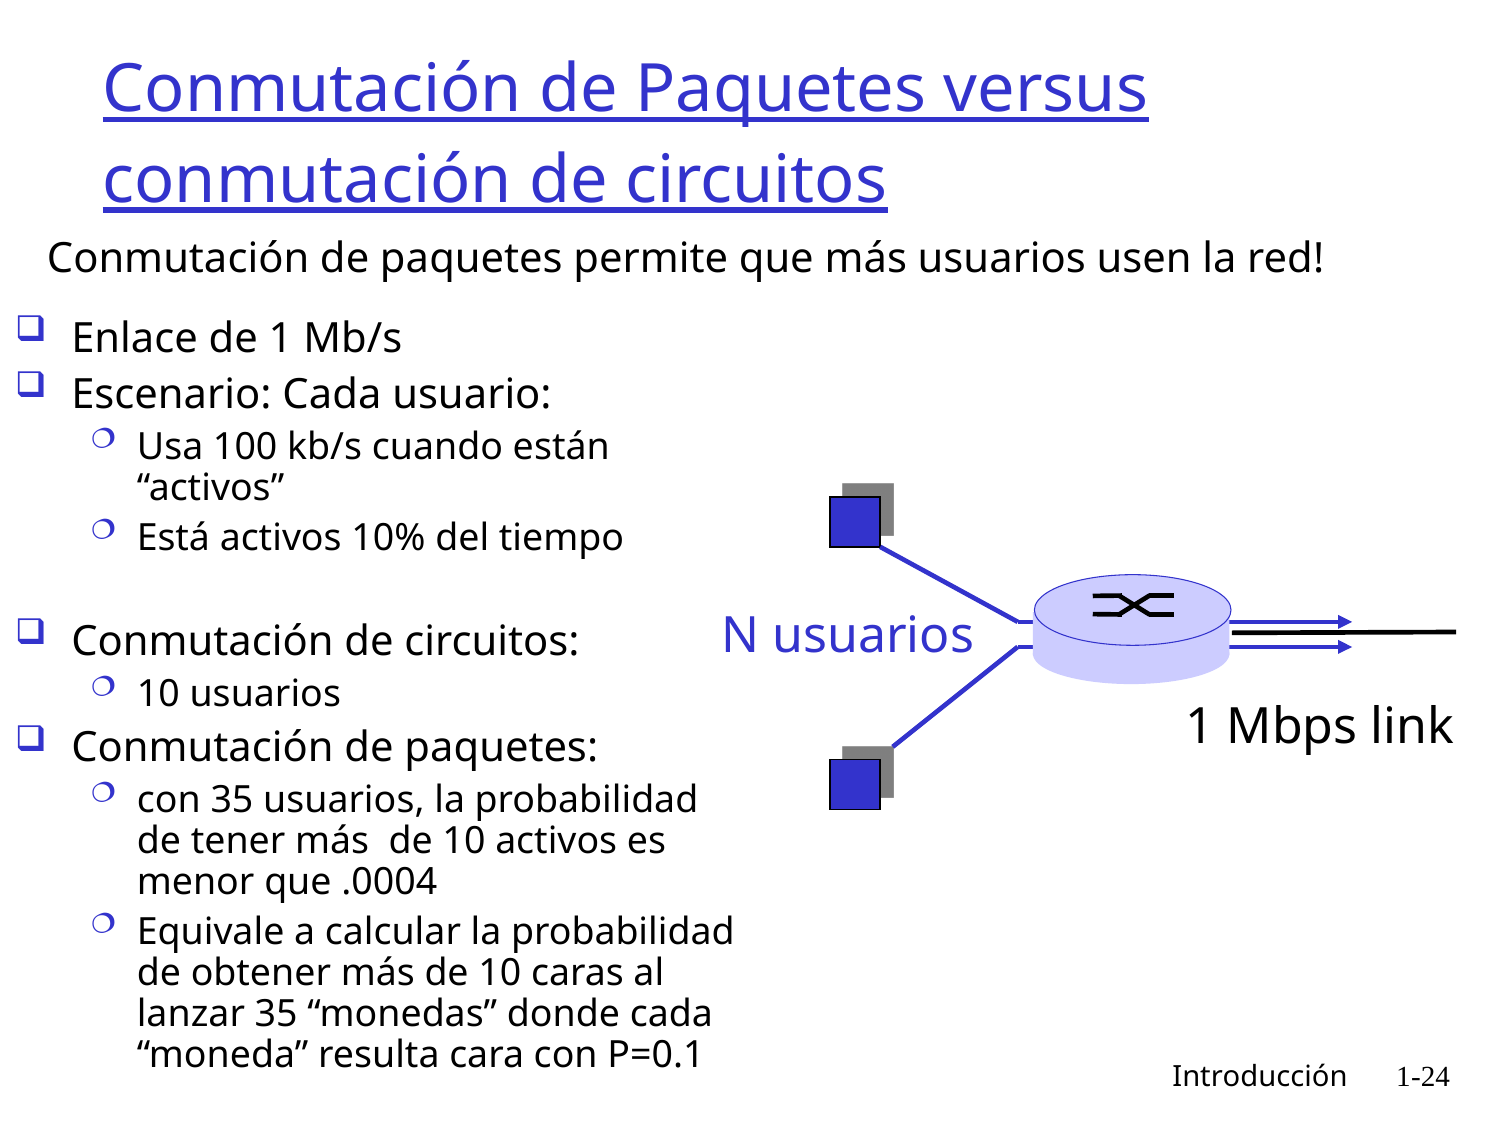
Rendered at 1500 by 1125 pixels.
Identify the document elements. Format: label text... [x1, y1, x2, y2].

text_box N usuarios [706, 594, 990, 671]
text_box [830, 759, 881, 810]
list Enlace de 1 Mb/s Escenario: Cada usuario: Usa 100 kb/s cuando están “activos” Está activos 10% del tiempo Conmutación de circuitos: 10 usuarios Conmutación de paquetes: con 35 usuarios, la probabilidad de tener más de 10 activos es menor que .0004 Equivale a calcular la probabilidad de obtener más de 10 caras al lanzar 35 “monedas” donde cada “moneda” resulta cara con P=0.1 [0, 308, 763, 1067]
text_box 1-<number> [1362, 1050, 1466, 1125]
text_box Introducción [887, 1050, 1362, 1125]
text_box 1 Mbps link [1170, 686, 1470, 762]
list Conmutación de paquetes permite que más usuarios usen la red! [31, 228, 1446, 329]
title Conmutación de Paquetes versus conmutación de circuitos [87, 16, 1363, 228]
text_box [830, 496, 881, 547]
text_box [1032, 574, 1232, 685]
